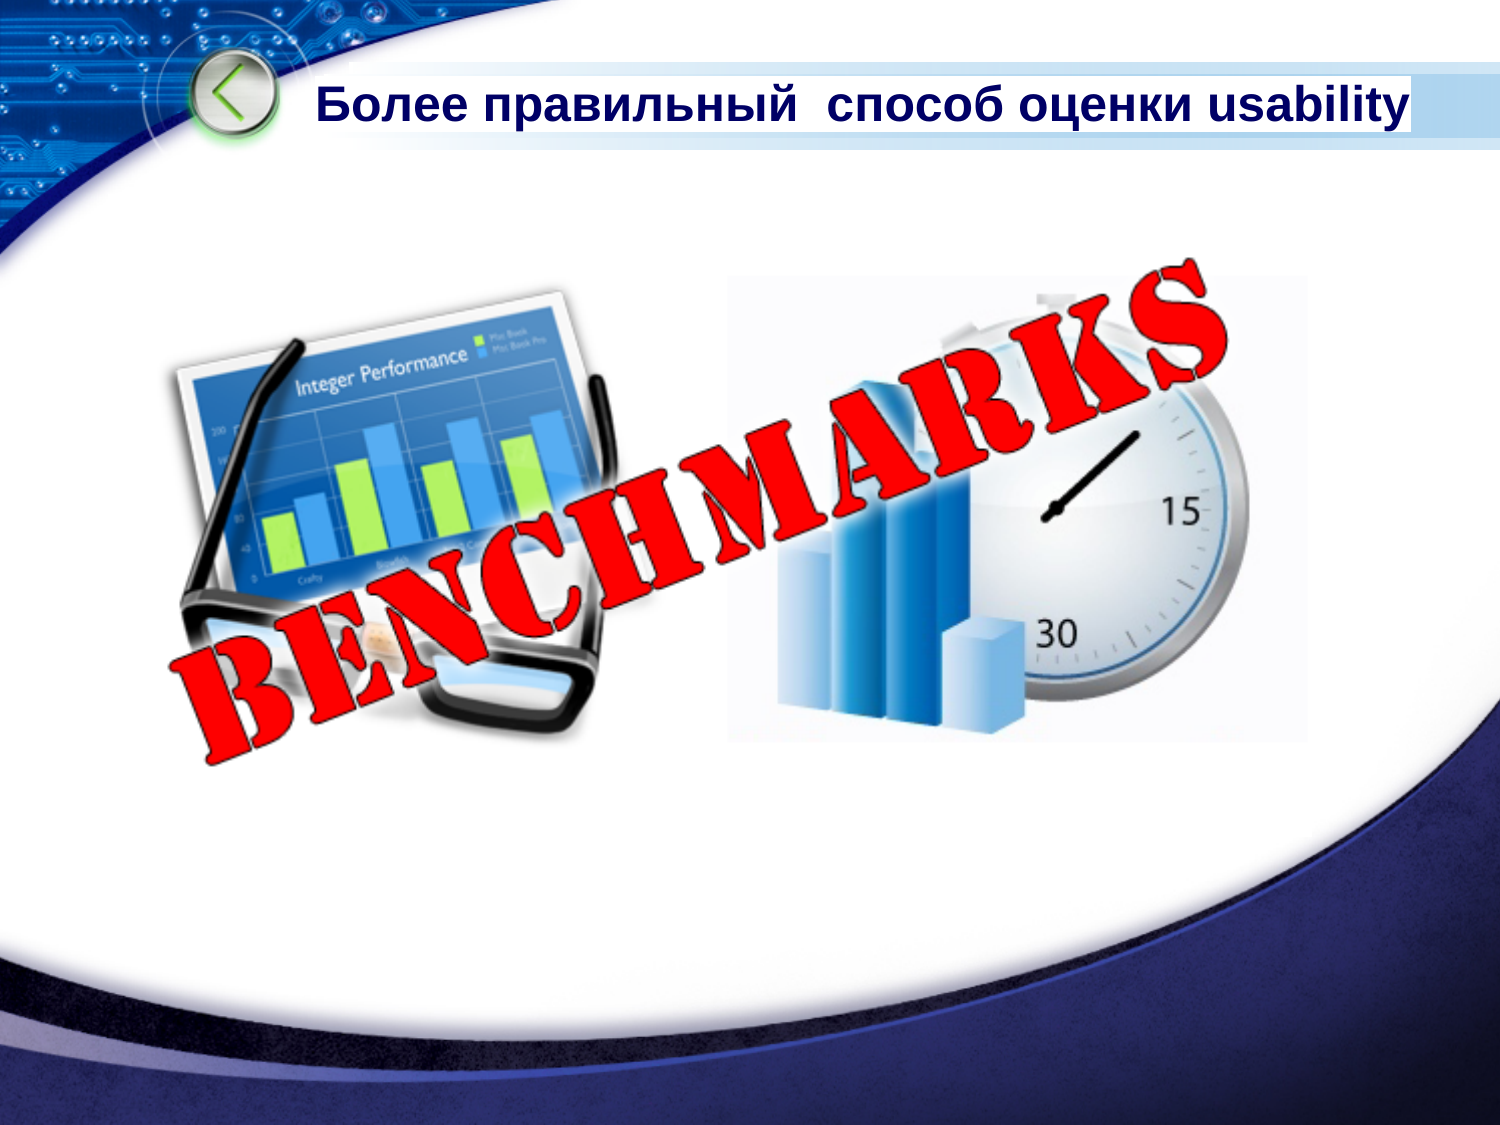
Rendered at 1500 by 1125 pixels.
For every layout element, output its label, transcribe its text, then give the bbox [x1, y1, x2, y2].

picture [0, 0, 1500, 1125]
title Более правильный способ оценки usability [300, 54, 1500, 148]
